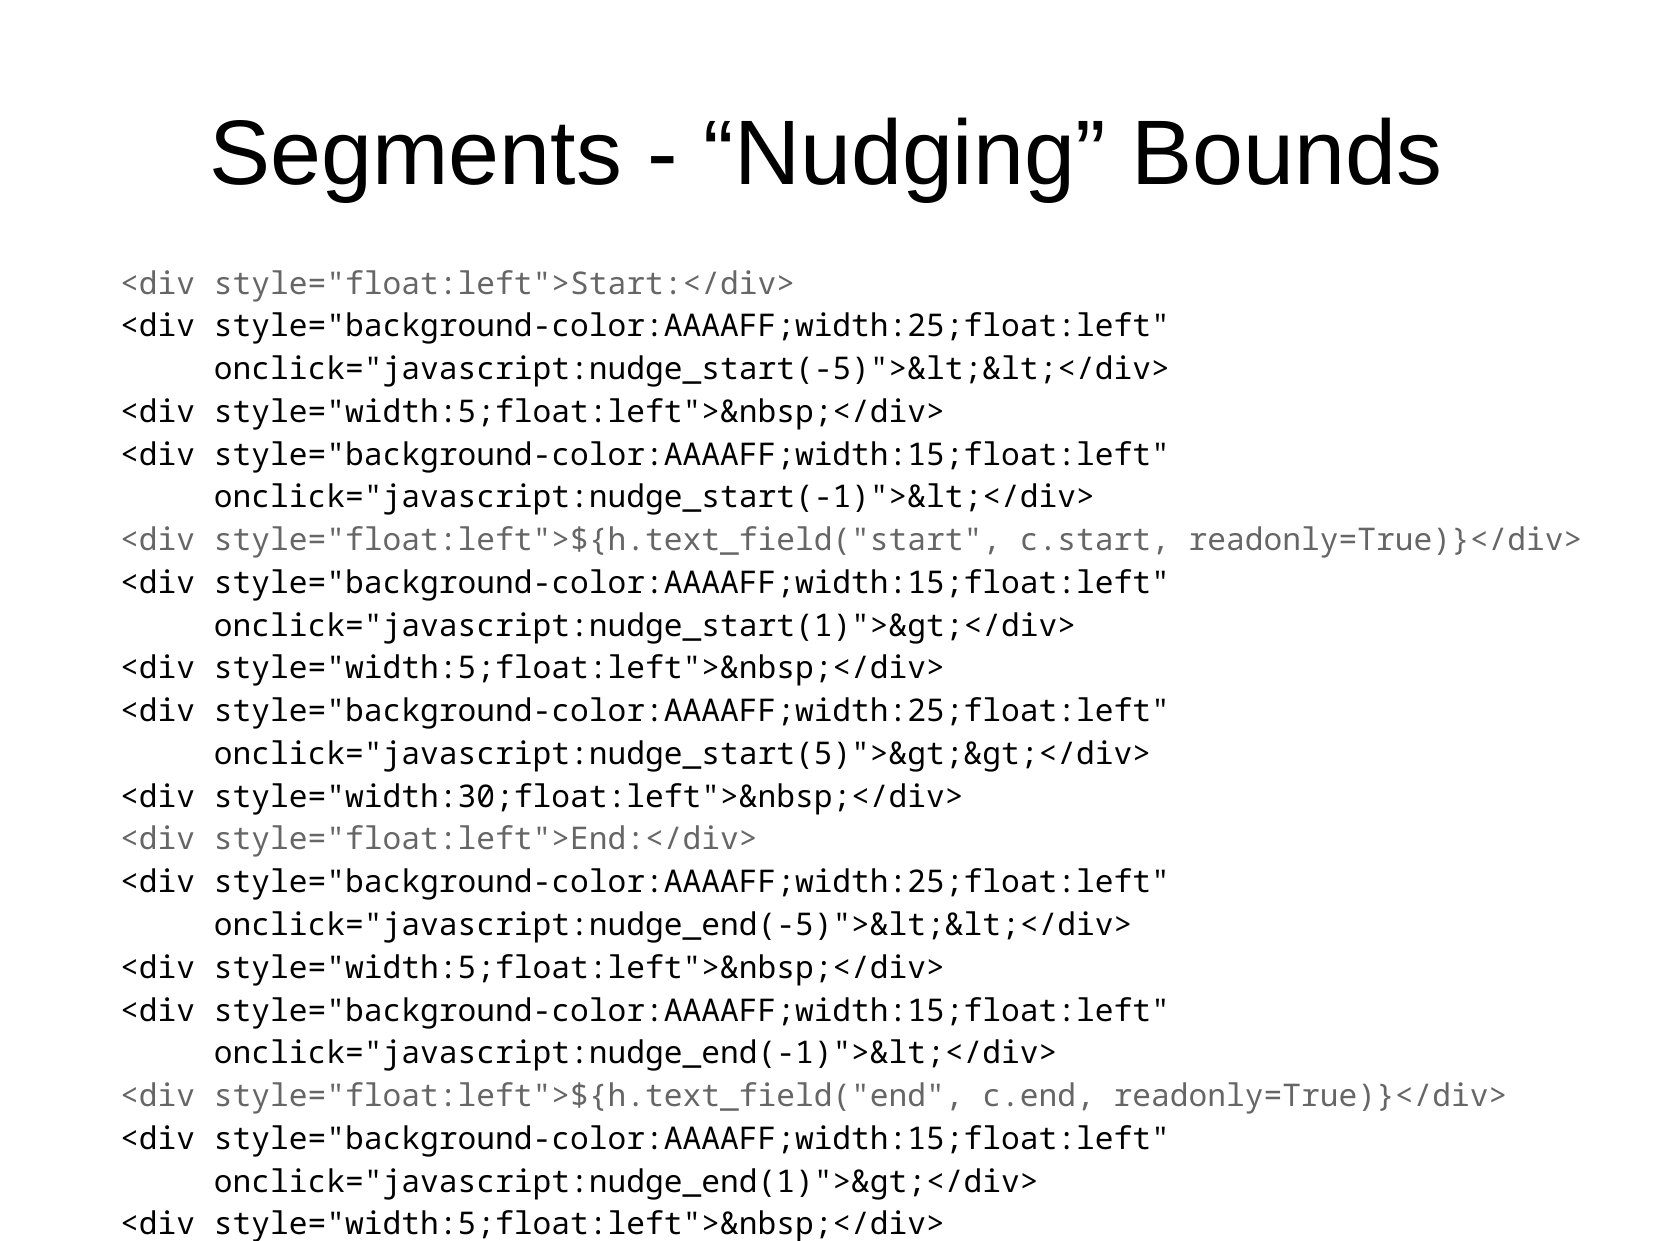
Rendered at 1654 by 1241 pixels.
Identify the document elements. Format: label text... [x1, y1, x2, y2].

list <div style="float:left">Start:</div> <div style="background-color:AAAAFF;width:25;float:left" onclick="javascript:nudge_start(-5)">&lt;&lt;</div> <div style="width:5;float:left">&nbsp;</div> <div style="background-color:AAAAFF;width:15;float:left" onclick="javascript:nudge_start(-1)">&lt;</div> <div style="float:left">${h.text_field("start", c.start, readonly=True)}</div> <div style="background-color:AAAAFF;width:15;float:left" onclick="javascript:nudge_start(1)">&gt;</div> <div style="width:5;float:left">&nbsp;</div> <div style="background-color:AAAAFF;width:25;float:left" onclick="javascript:nudge_start(5)">&gt;&gt;</div> <div style="width:30;float:left">&nbsp;</div> <div style="float:left">End:</div> <div style="background-color:AAAAFF;width:25;float:left" onclick="javascript:nudge_end(-5)">&lt;&lt;</div> <div style="width:5;float:left">&nbsp;</div> <div style="background-color:AAAAFF;width:15;float:left" onclick="javascript:nudge_end(-1)">&lt;</div> <div style="float:left">${h.text_field("end", c.end, readonly=True)}</div> <div style="background-color:AAAAFF;width:15;float:left" onclick="javascript:nudge_end(1)">&gt;</div> <div style="width:5;float:left">&nbsp;</div> <div style="background-color:AAAAFF;width:25;float:left" onclick="javascript:nudge_end(5)">&gt;&gt;</div> [82, 260, 1595, 1210]
title Segments - “Nudging” Bounds [82, 56, 1571, 250]
